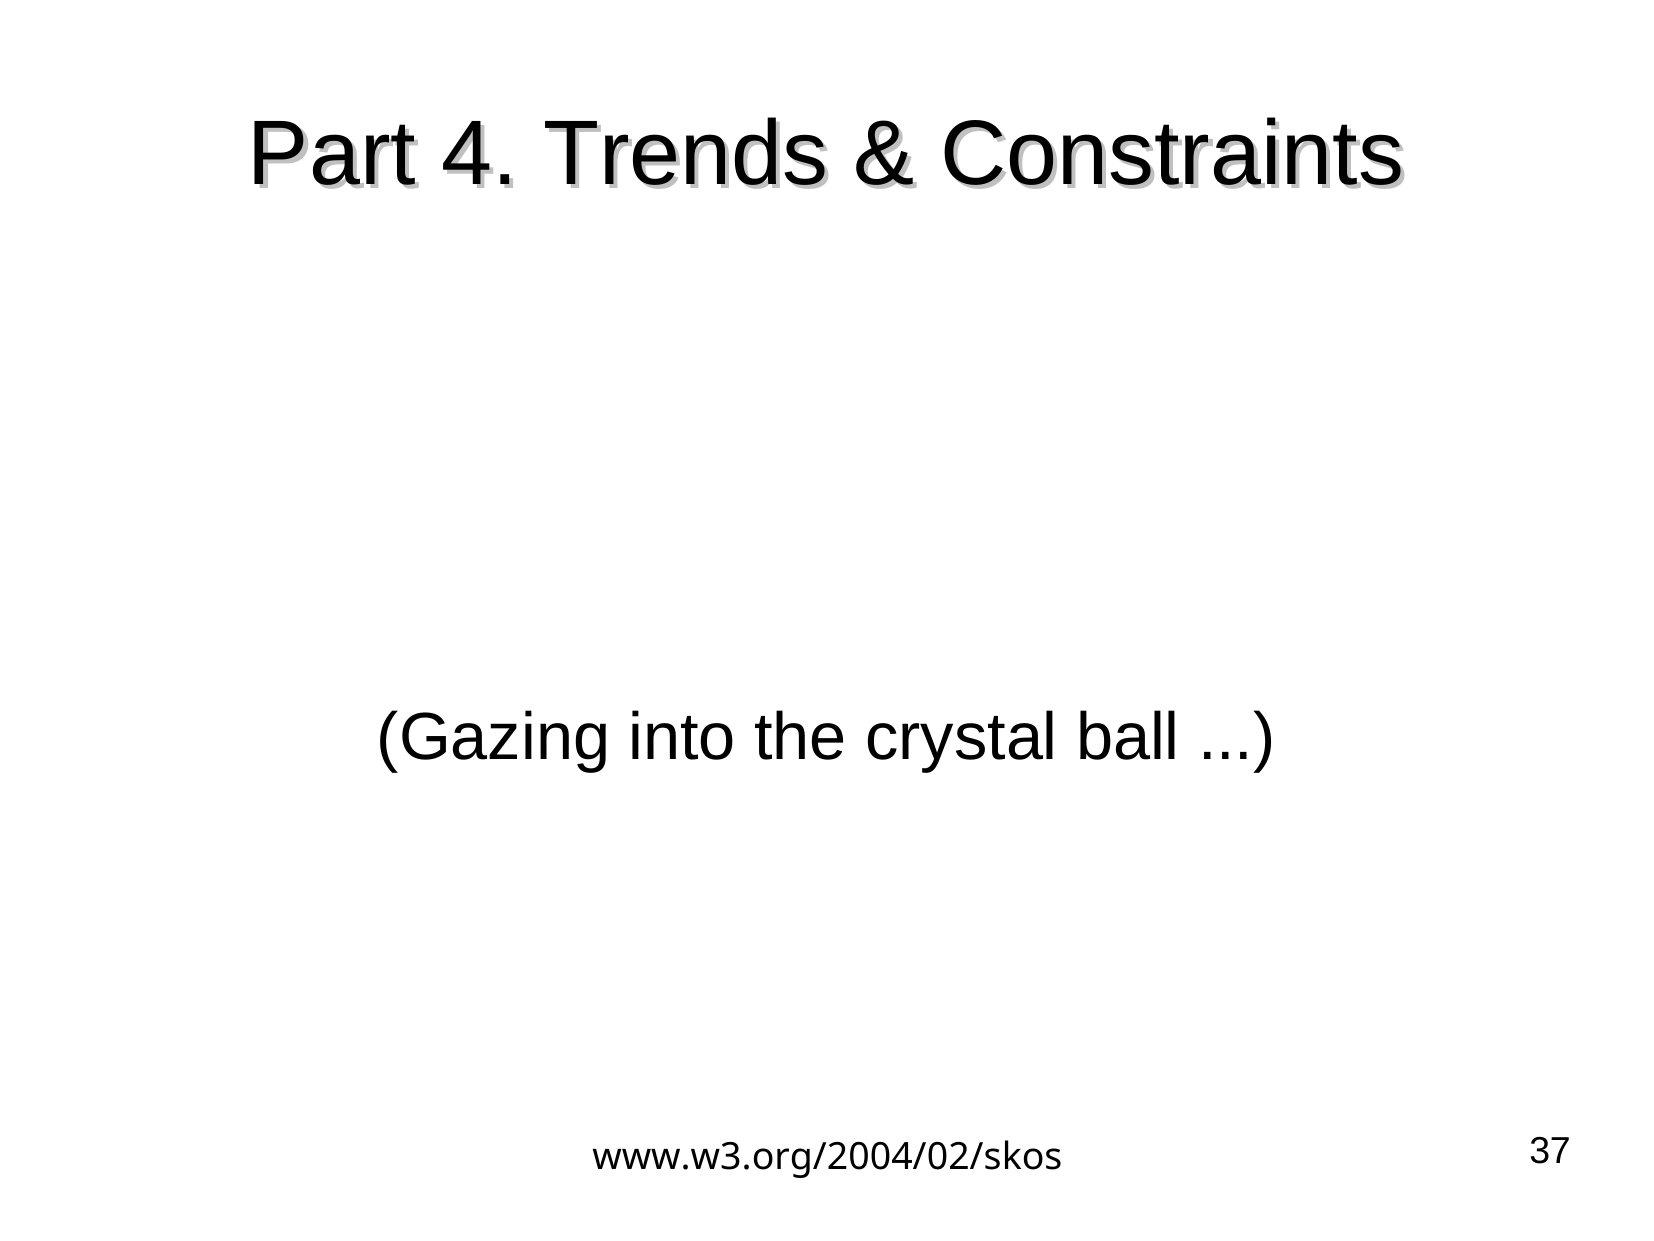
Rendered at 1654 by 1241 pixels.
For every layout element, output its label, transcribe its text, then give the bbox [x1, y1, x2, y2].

title Part 4. Trends & Constraints [82, 49, 1571, 257]
subtitle (Gazing into the crystal ball ...) [82, 290, 1571, 1109]
